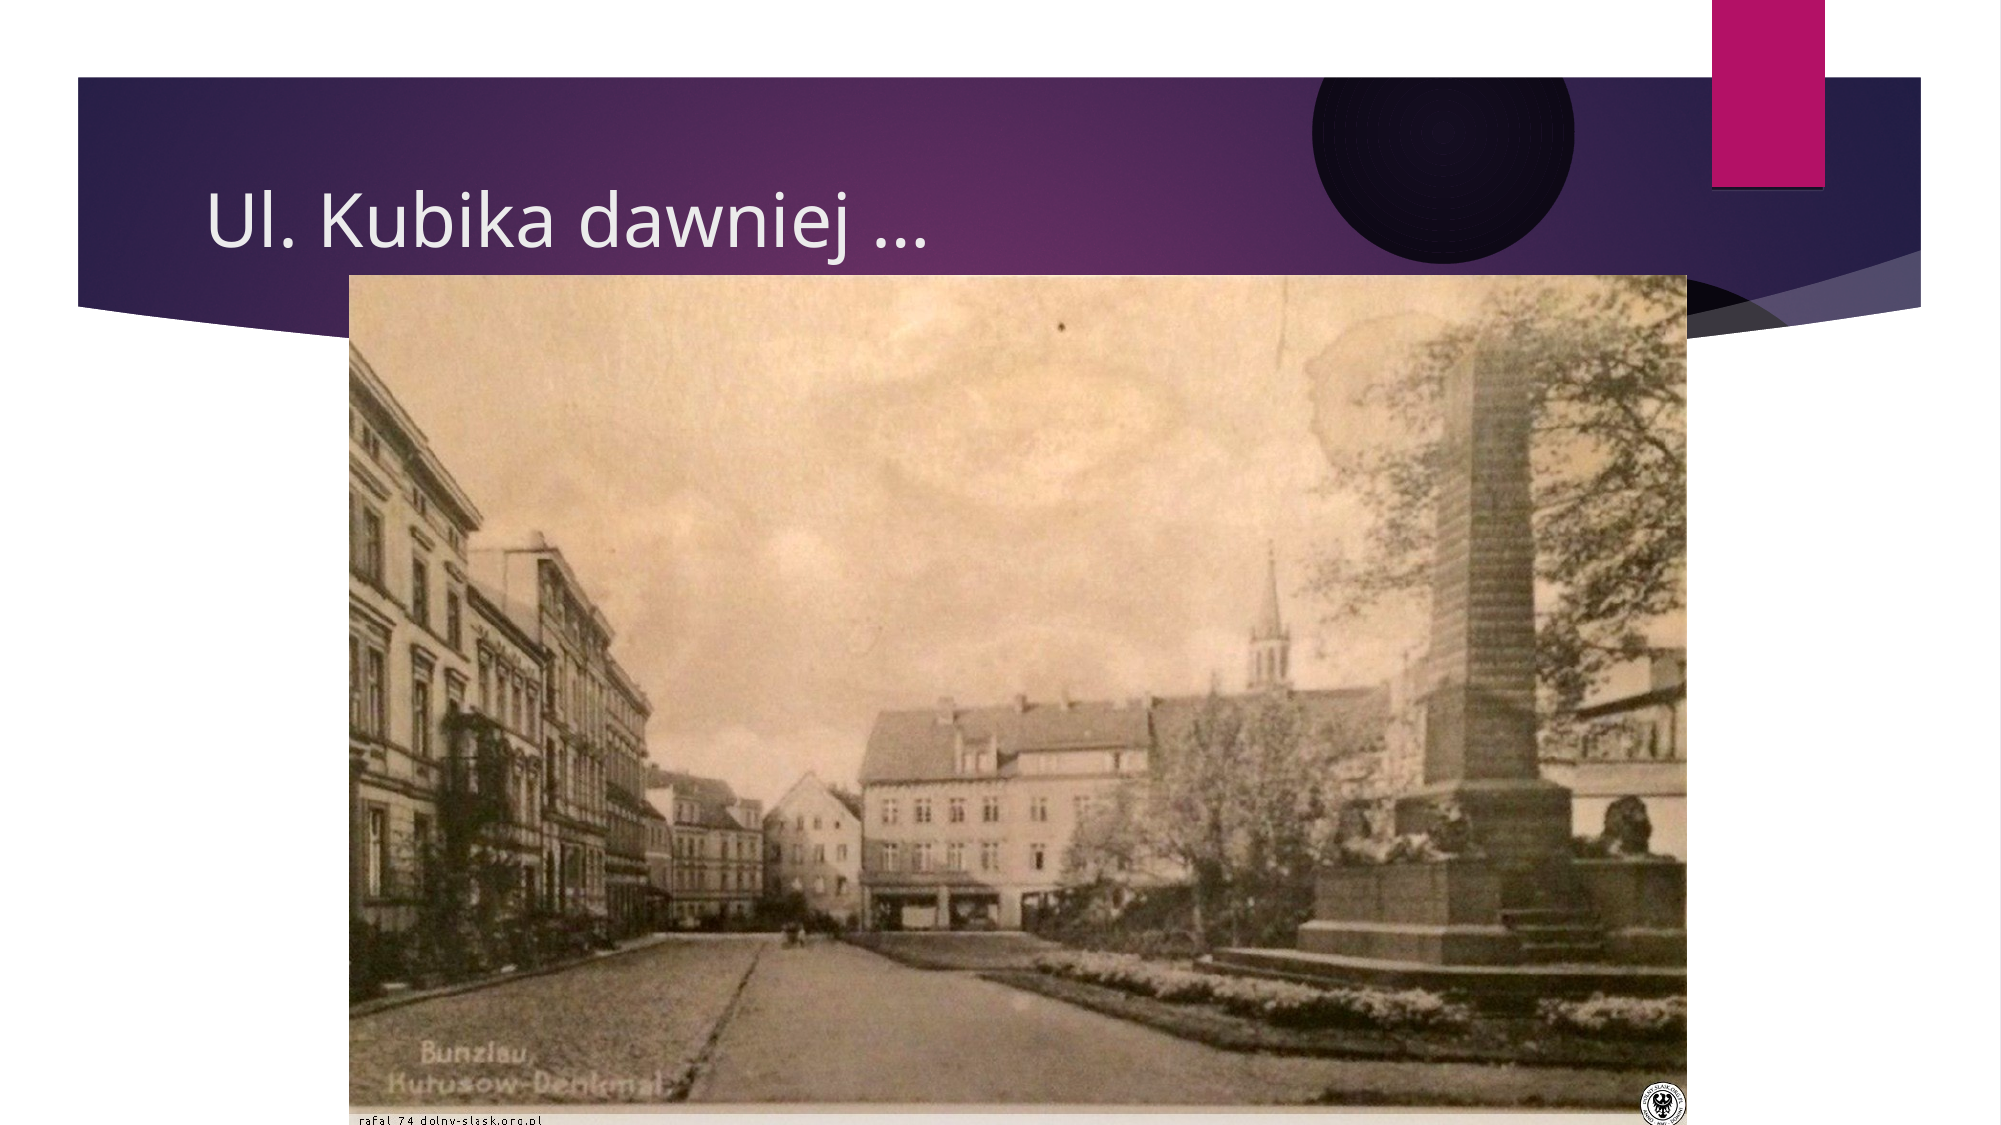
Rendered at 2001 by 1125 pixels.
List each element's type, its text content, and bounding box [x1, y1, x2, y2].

picture [349, 275, 1687, 1125]
title Ul. Kubika dawniej … [189, 159, 1627, 276]
